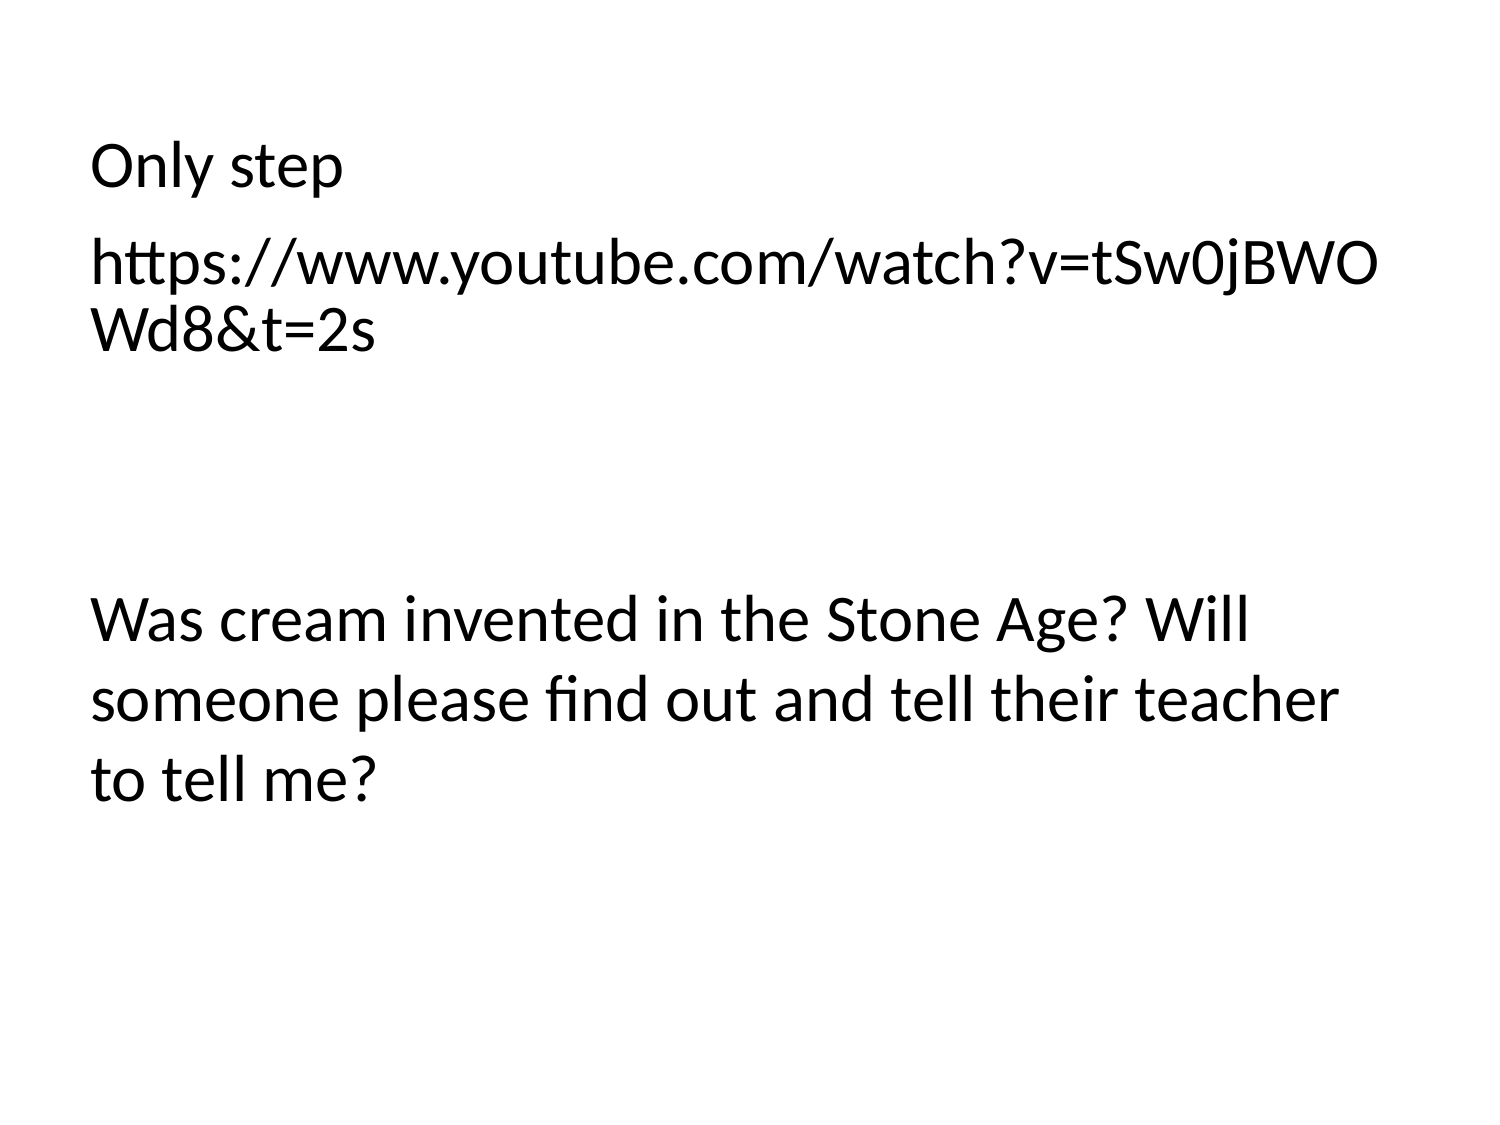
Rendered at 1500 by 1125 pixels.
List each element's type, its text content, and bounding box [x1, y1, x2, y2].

list Only step https://www.youtube.com/watch?v=tSw0jBWOWd8&t=2s Was cream invented in the Stone Age? Will someone please find out and tell their teacher to tell me? [75, 113, 1426, 1005]
